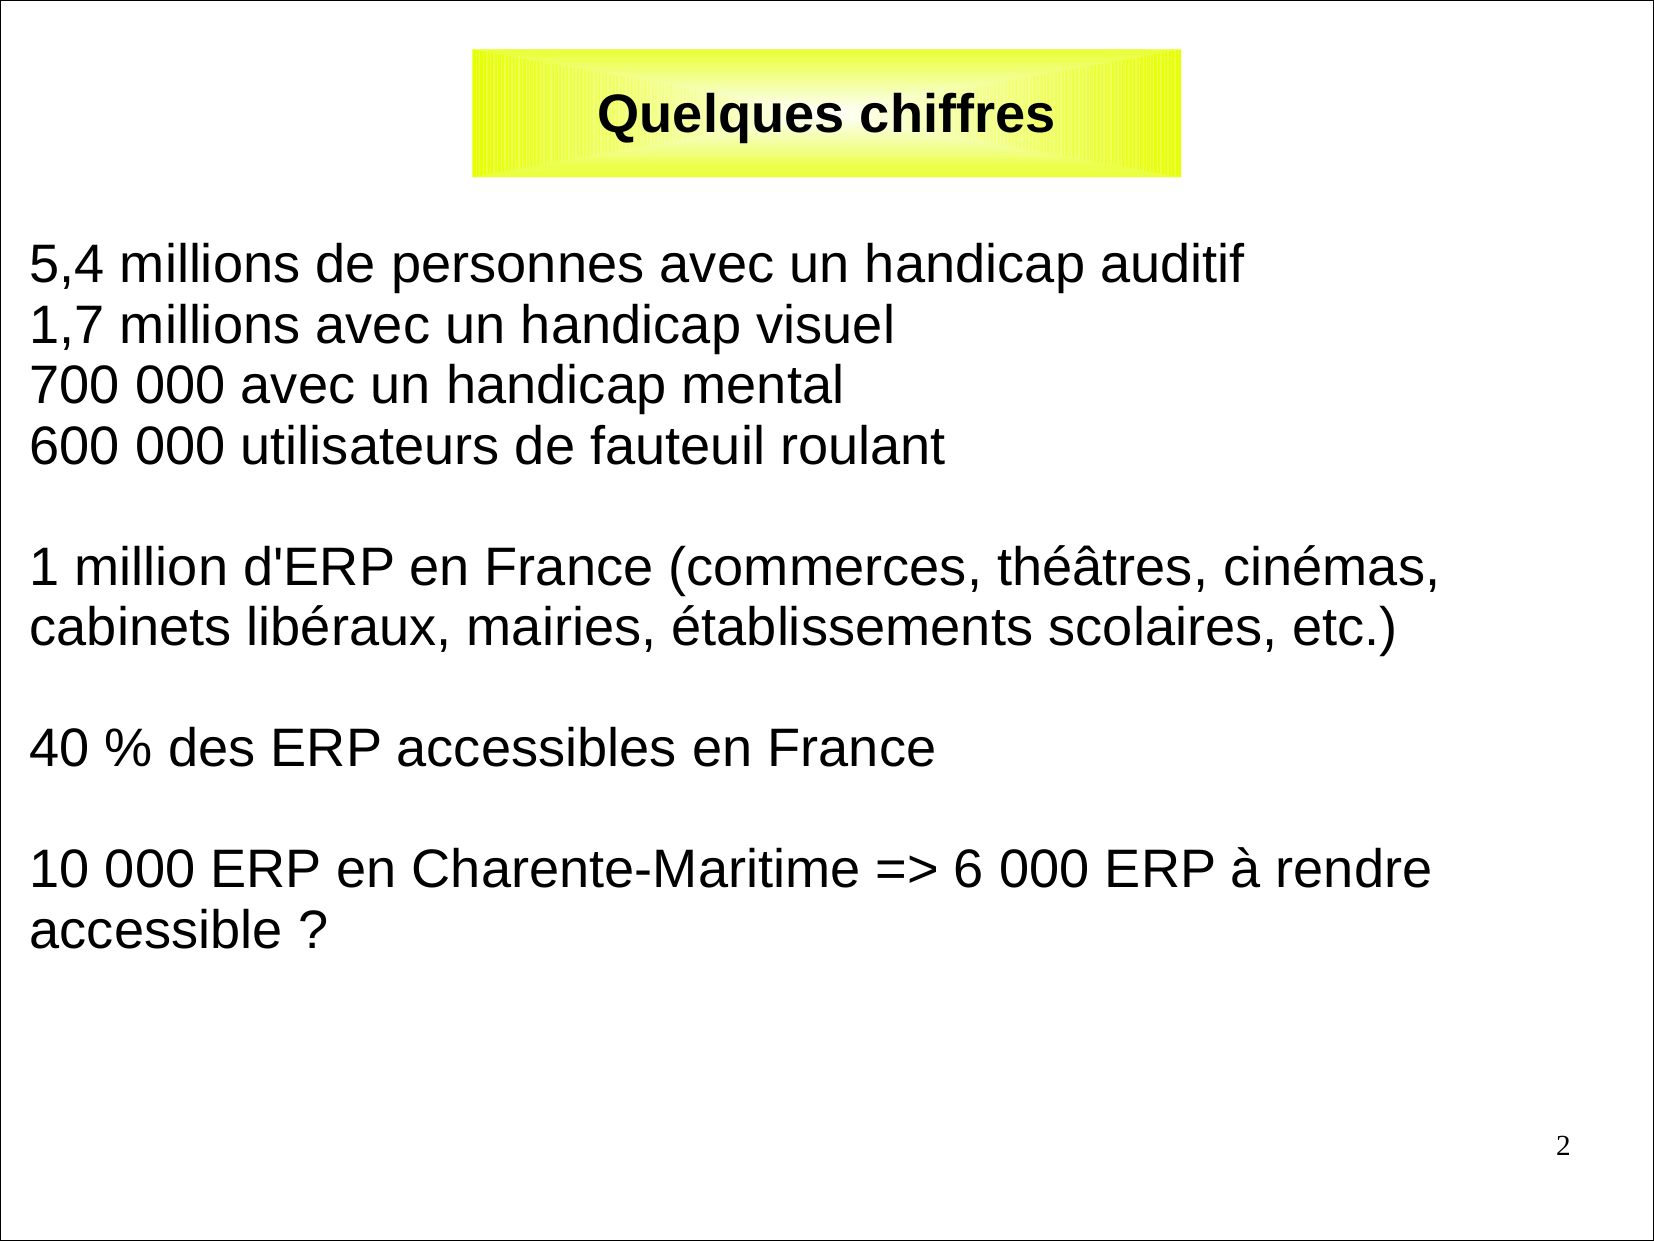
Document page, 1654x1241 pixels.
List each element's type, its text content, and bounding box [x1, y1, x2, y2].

title Quelques chiffres [472, 49, 1182, 178]
title 5,4 millions de personnes avec un handicap auditif 1,7 millions avec un handicap visuel 700 000 avec un handicap mental 600 000 utilisateurs de fauteuil roulant 1 million d'ERP en France (commerces, théâtres, cinémas, cabinets libéraux, mairies, établissements scolaires, etc.) 40 % des ERP accessibles en France 10 000 ERP en Charente-Maritime => 6 000 ERP à rendre accessible ? [29, 233, 1595, 1202]
